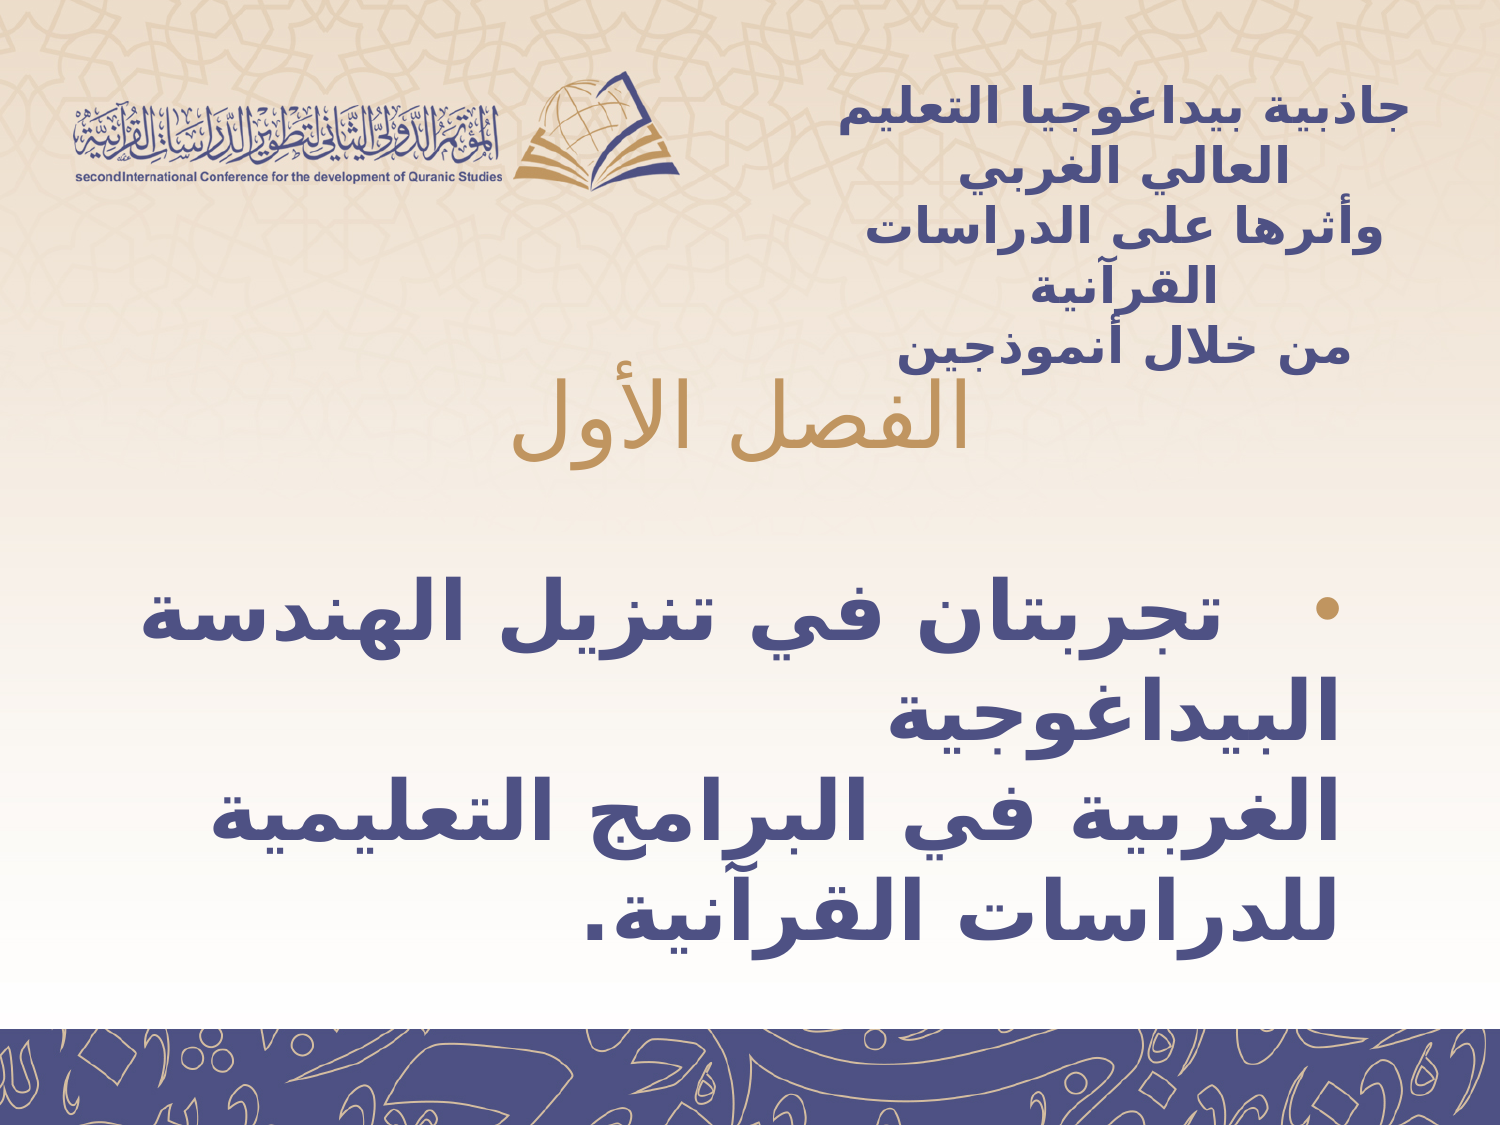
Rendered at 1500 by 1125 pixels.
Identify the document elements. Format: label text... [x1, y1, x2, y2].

text_box الفصل الأول تجربتان في تنزيل الهندسة البيداغوجية الغربية في البرامج التعليمية للدراسات القرآنية. [123, 349, 1436, 870]
picture [0, 0, 1500, 1125]
text_box جاذبية بيداغوجيا التعليم العالي الغربي وأثرها على الدراسات القرآنية من خلال أنموذجين [750, 66, 1500, 381]
